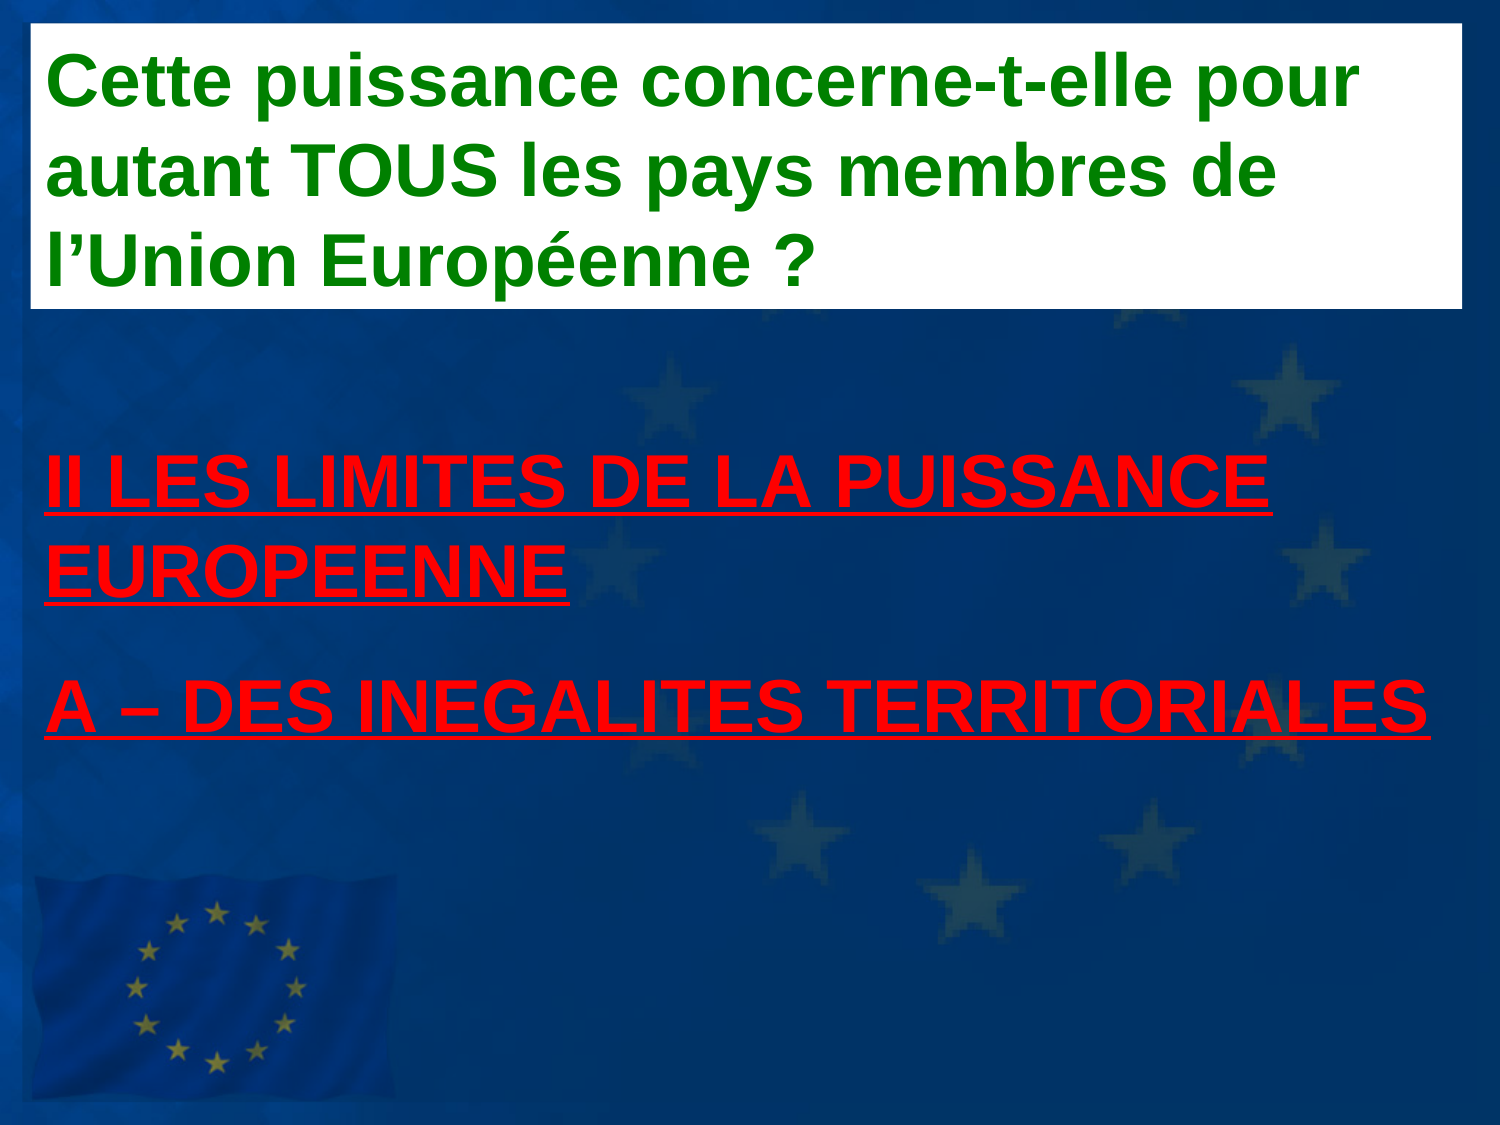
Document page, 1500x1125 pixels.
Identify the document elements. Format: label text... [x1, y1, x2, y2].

text_box Cette puissance concerne-t-elle pour autant TOUS les pays membres de l’Union Européenne ? [30, 23, 1463, 309]
text_box II LES LIMITES DE LA PUISSANCE EUROPEENNE [29, 425, 1447, 621]
text_box A – DES INEGALITES TERRITORIALES [29, 649, 1447, 845]
picture [0, 0, 1500, 1125]
